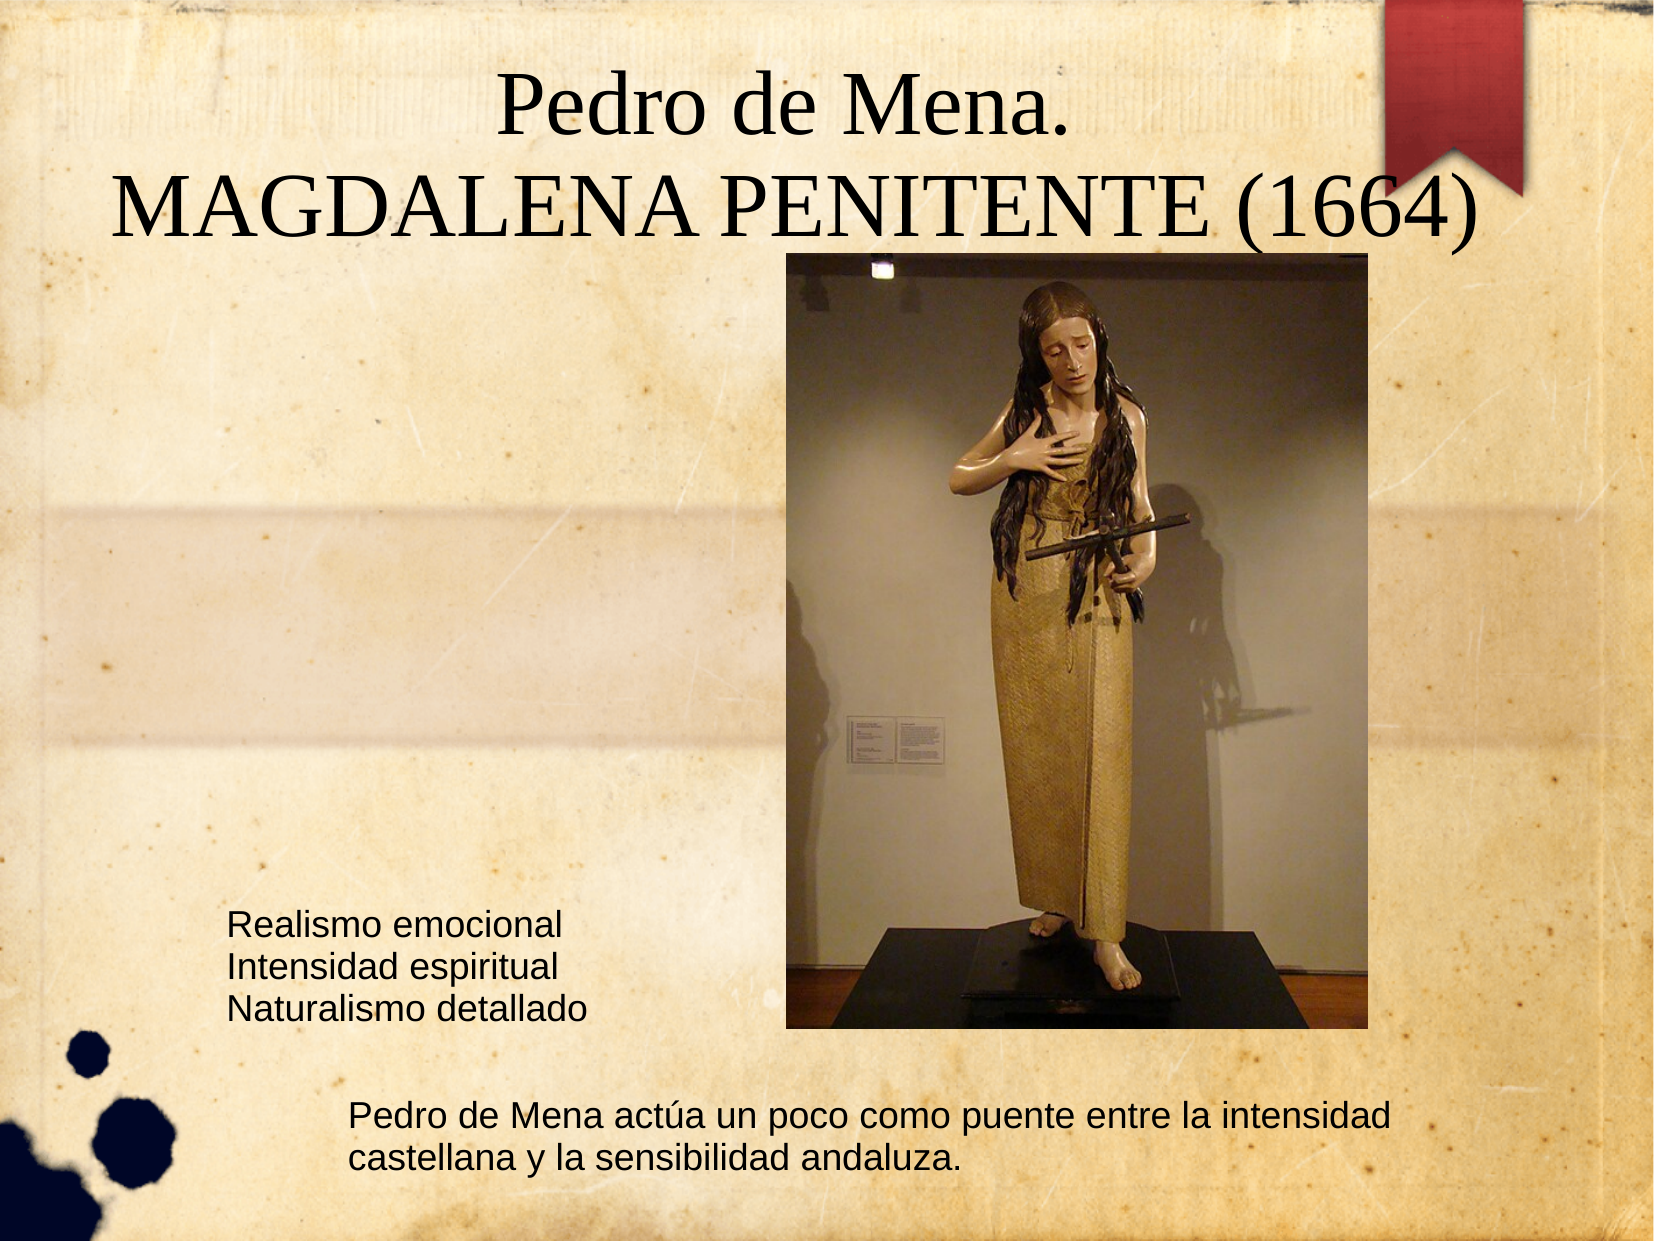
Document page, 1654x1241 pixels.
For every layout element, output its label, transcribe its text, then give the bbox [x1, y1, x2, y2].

title Pedro de Mena. MAGDALENA PENITENTE (1664) [51, 50, 1541, 258]
text_box Realismo emocional Intensidad espiritual Naturalismo detallado [211, 896, 603, 1038]
picture [0, 0, 1654, 1241]
text_box Pedro de Mena actúa un poco como puente entre la intensidad castellana y la sensibilidad andaluza. [333, 1087, 1568, 1186]
